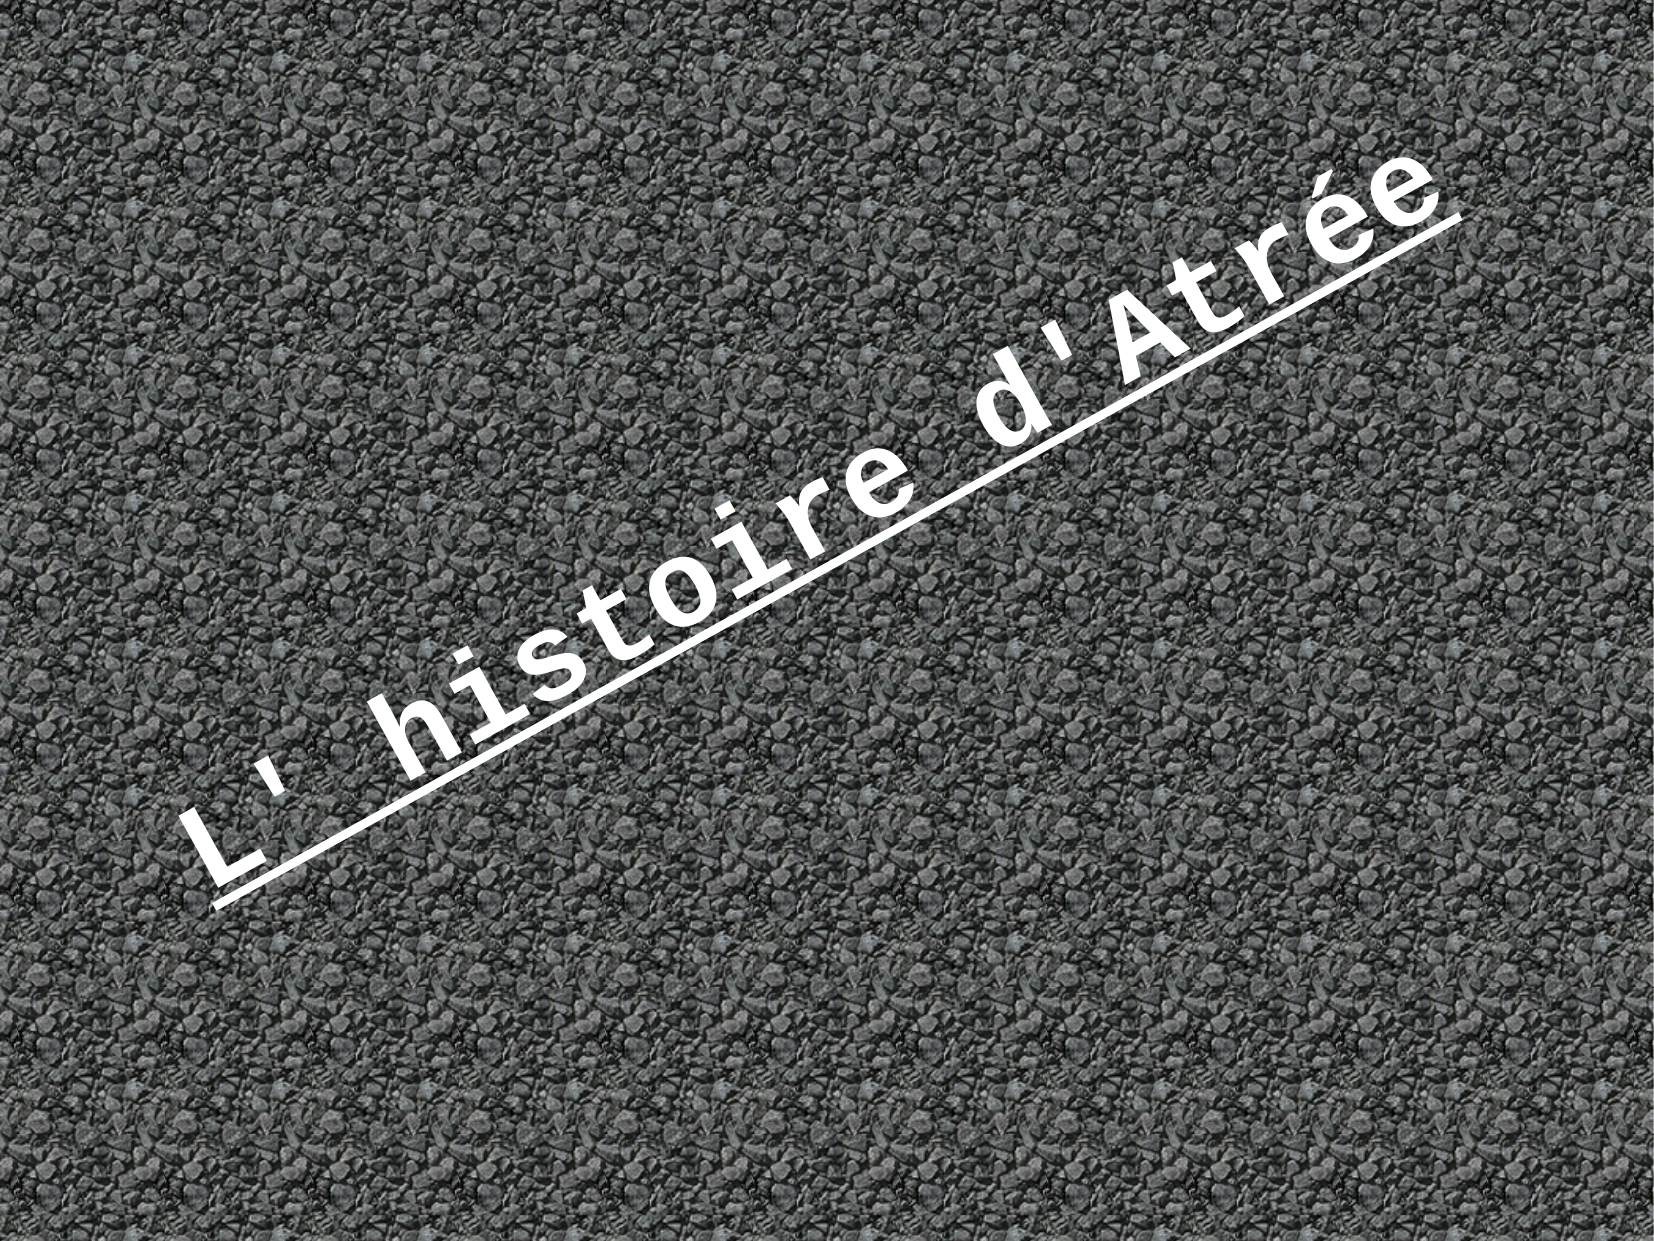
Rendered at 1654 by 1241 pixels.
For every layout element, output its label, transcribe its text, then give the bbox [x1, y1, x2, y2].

picture [0, 0, 1654, 1241]
text_box L' histoire d'Atrée [68, 57, 1560, 981]
